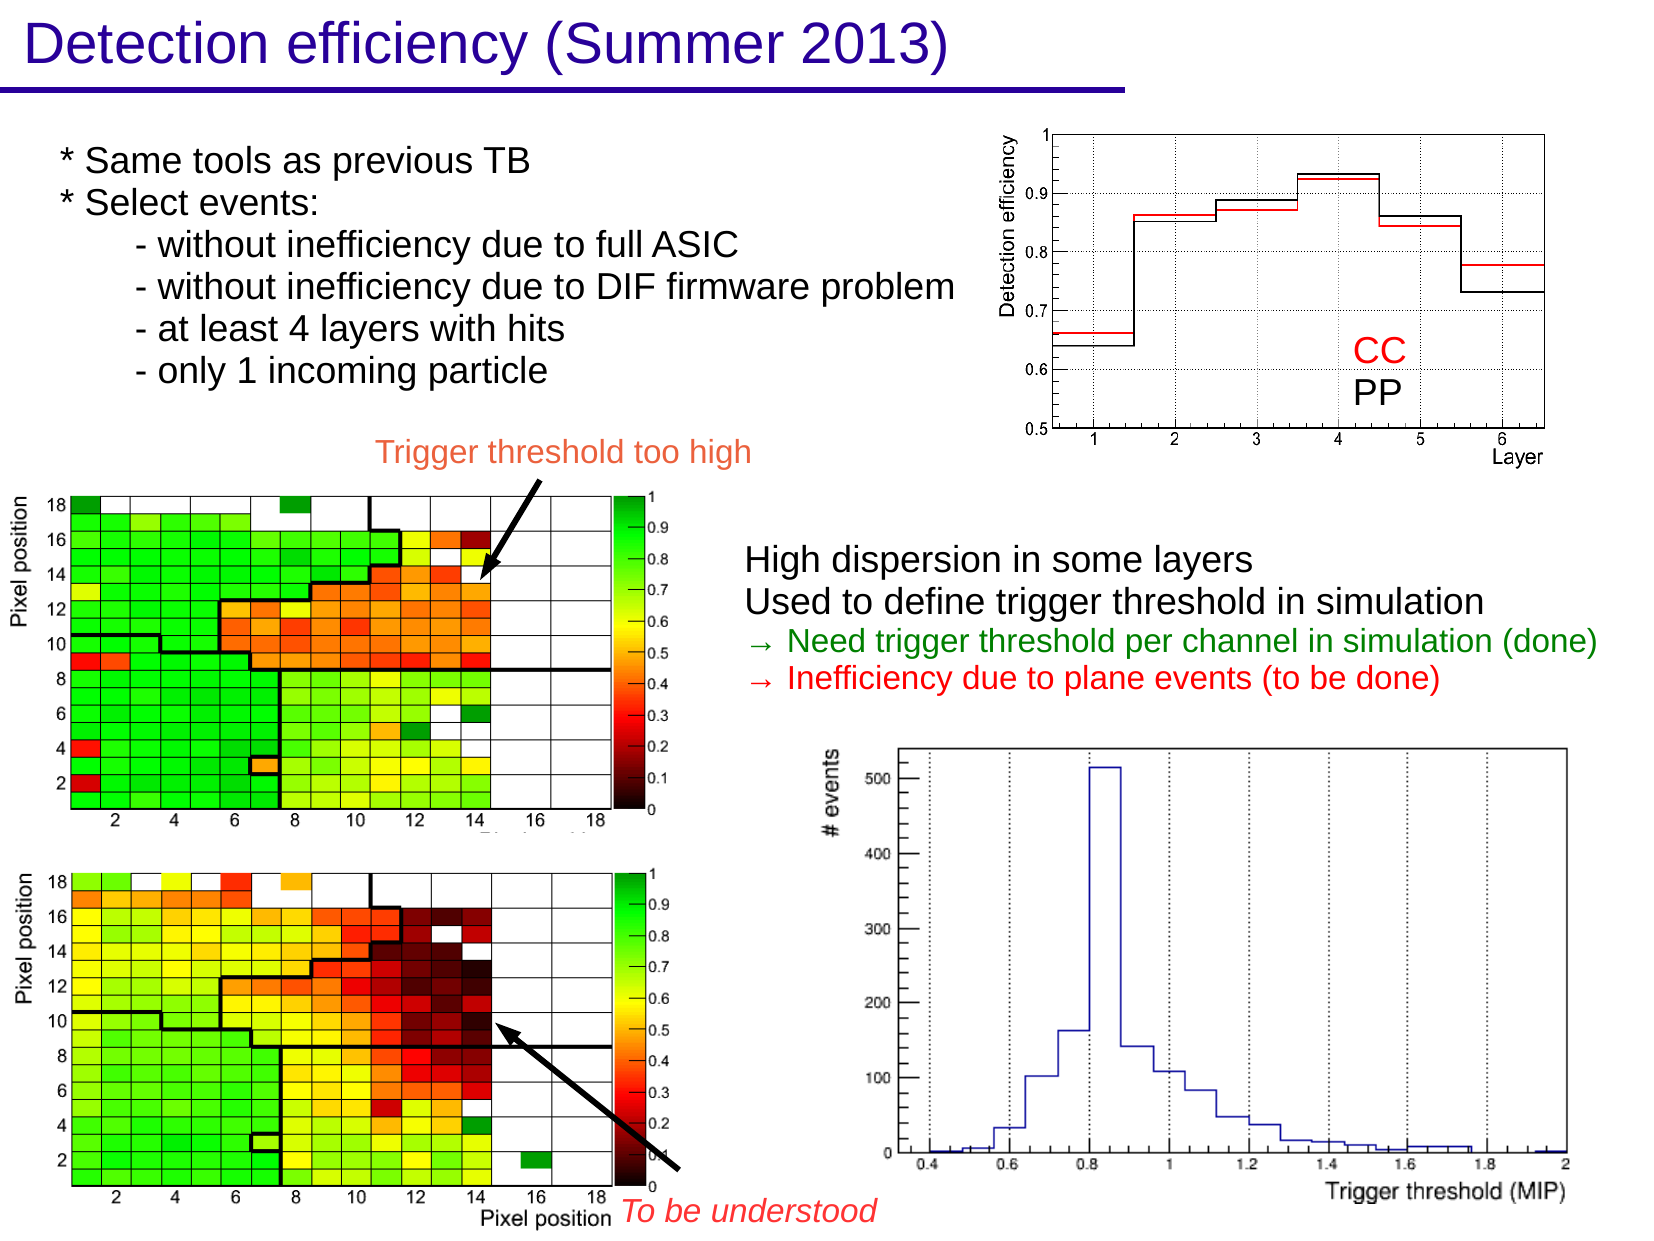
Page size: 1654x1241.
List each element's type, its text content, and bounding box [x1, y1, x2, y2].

text_box High dispersion in some layers Used to define trigger threshold in simulation → Need trigger threshold per channel in simulation (done) → Inefficiency due to plane events (to be done) [729, 531, 1650, 705]
text_box * Same tools as previous TB * Select events: - without inefficiency due to full ASIC - without inefficiency due to DIF firmware problem - at least 4 layers with hits - only 1 incoming particle [45, 132, 1306, 400]
text_box To be understood [600, 1185, 898, 1239]
text_box CC PP [1338, 321, 1504, 421]
picture [3, 456, 680, 1233]
picture [815, 698, 1651, 1204]
text_box Trigger threshold too high [360, 426, 841, 479]
title Detection efficiency (Summer 2013) [23, 8, 1512, 79]
picture [990, 96, 1606, 472]
